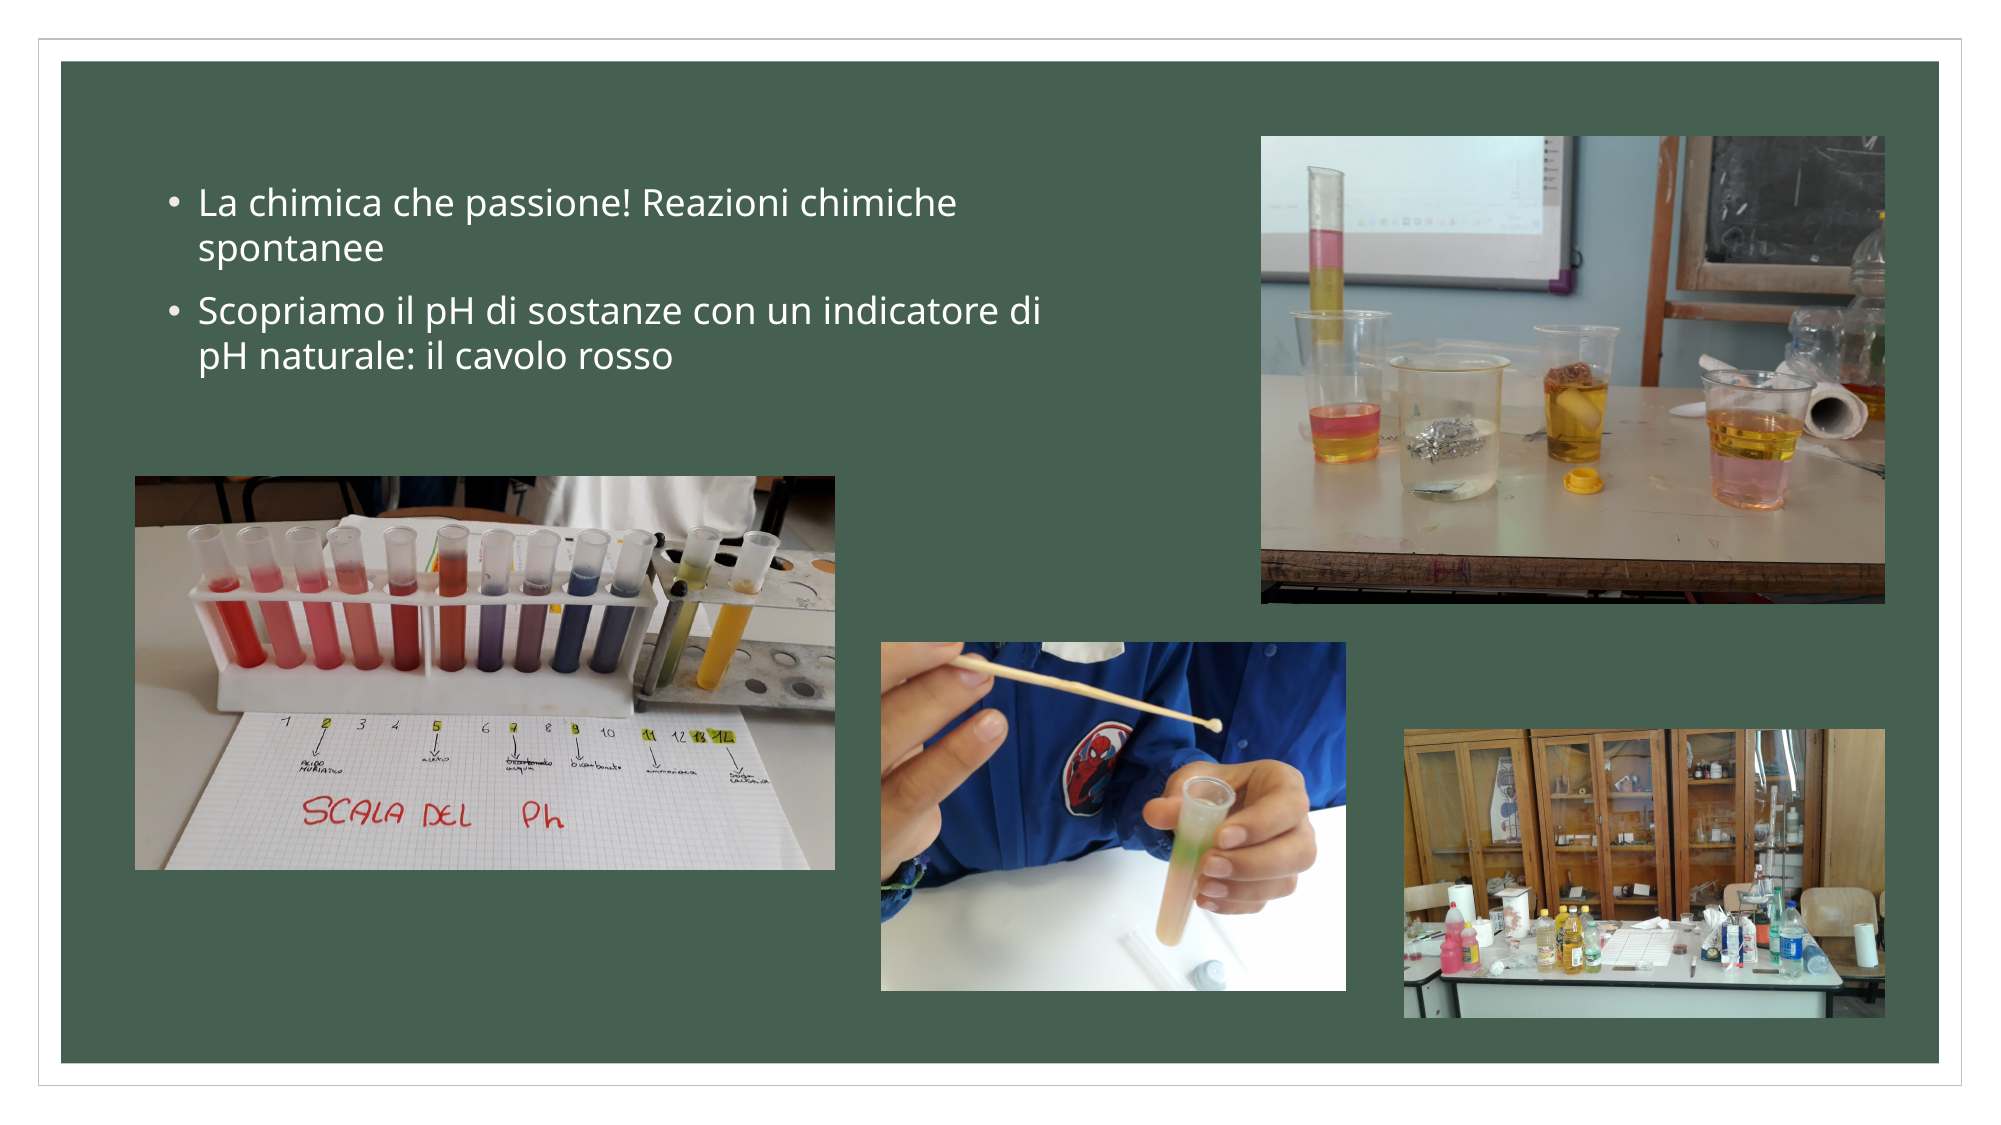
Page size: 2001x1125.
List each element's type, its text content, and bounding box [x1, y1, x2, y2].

picture [135, 476, 835, 870]
picture [1261, 136, 1885, 604]
list La chimica che passione! Reazioni chimiche spontanee Scopriamo il pH di sostanze con un indicatore di pH naturale: il cavolo rosso [152, 171, 1114, 817]
picture [1404, 729, 1885, 1018]
picture [881, 642, 1346, 991]
